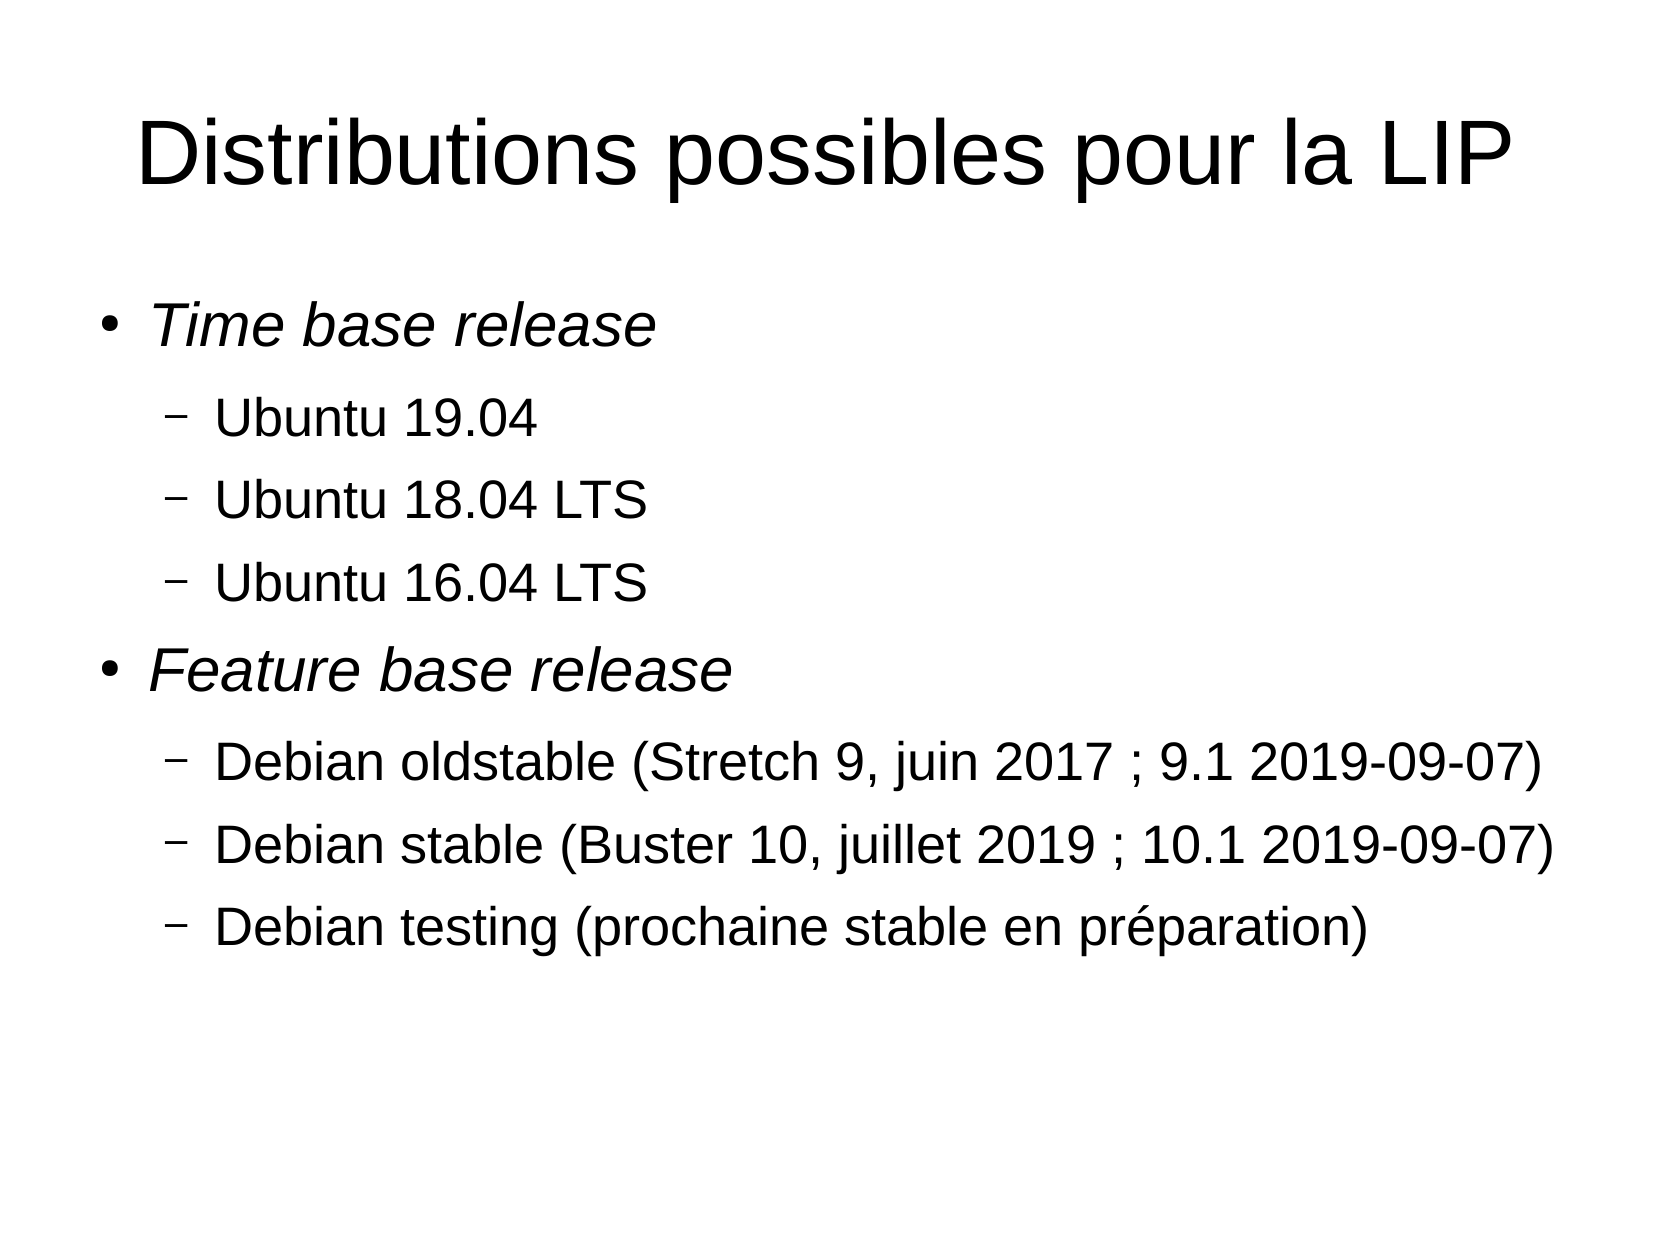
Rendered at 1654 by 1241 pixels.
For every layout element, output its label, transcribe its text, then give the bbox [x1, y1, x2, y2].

list Time base release Ubuntu 19.04 Ubuntu 18.04 LTS Ubuntu 16.04 LTS Feature base release Debian oldstable (Stretch 9, juin 2017 ; 9.1 2019-09-07) Debian stable (Buster 10, juillet 2019 ; 10.1 2019-09-07) Debian testing (prochaine stable en préparation) [82, 290, 1571, 1010]
title Distributions possibles pour la LIP [82, 49, 1571, 257]
